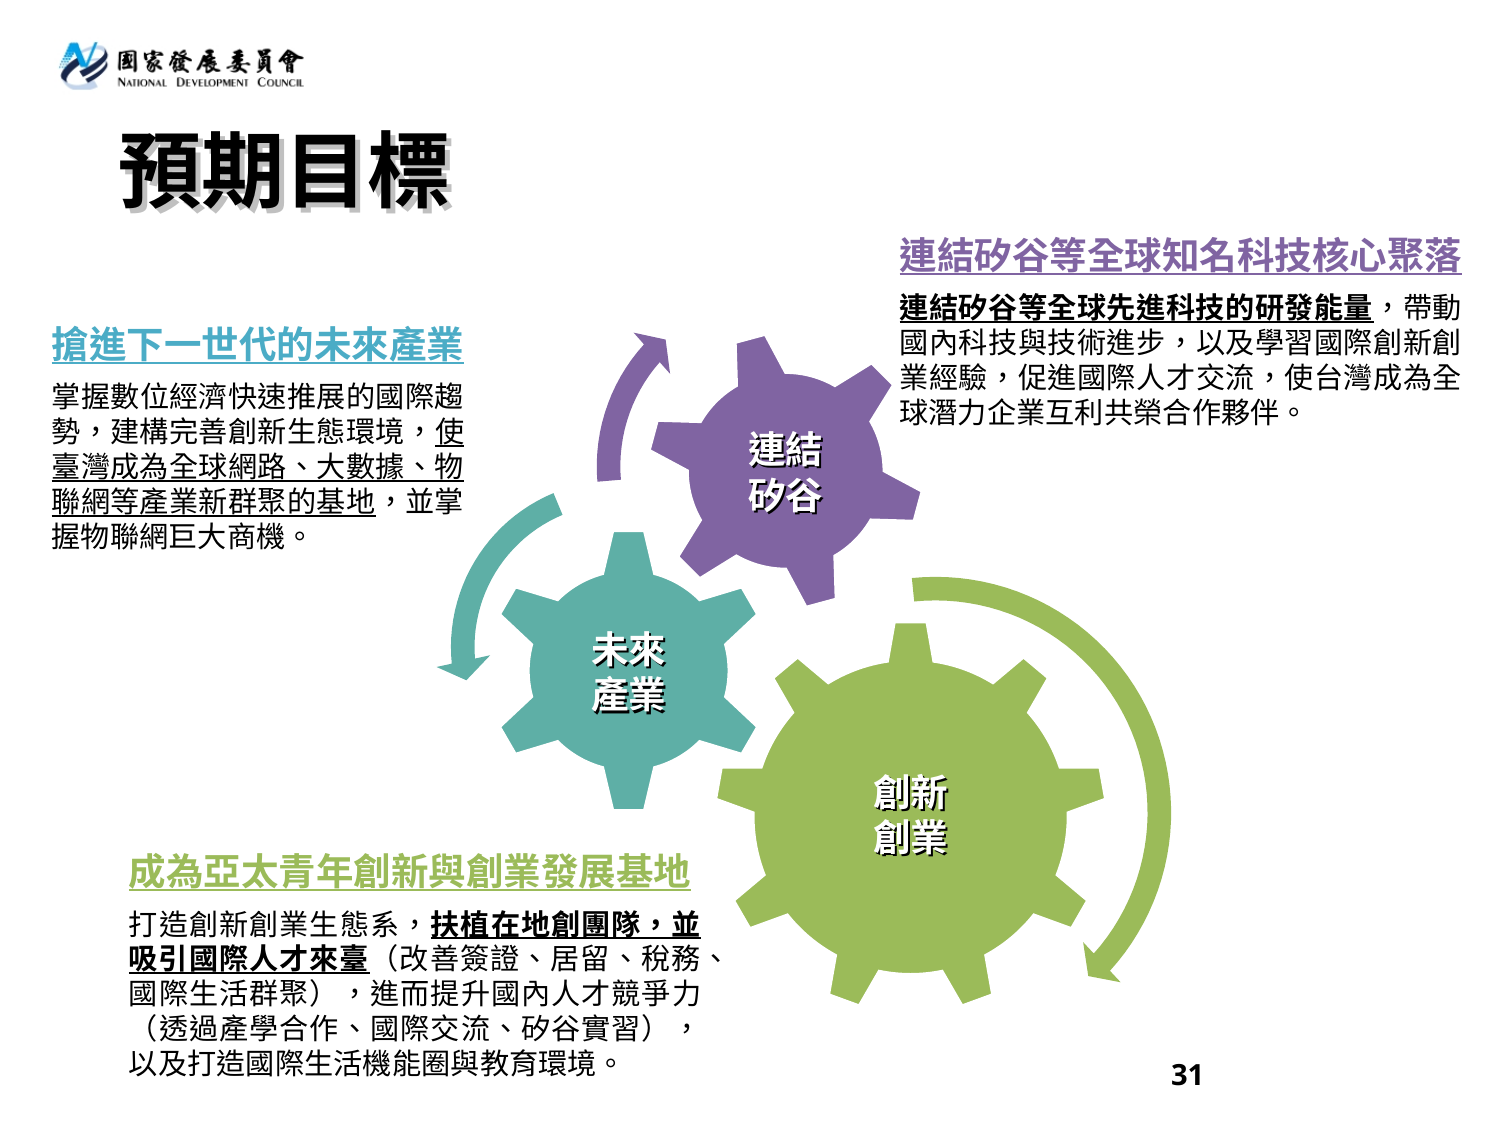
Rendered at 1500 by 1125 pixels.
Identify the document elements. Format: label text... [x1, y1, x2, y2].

text_box 搶進下一世代的未來產業 掌握數位經濟快速推展的國際趨勢，建構完善創新生態環境，使臺灣成為全球網路、大數據、物聯網等產業新群聚的基地，並掌握物聯網巨大商機。 [37, 314, 486, 561]
text_box [596, 332, 671, 482]
text_box 成為亞太青年創新與創業發展基地 打造創新創業生態系，扶植在地創團隊，並吸引國際人才來臺（改善簽證、居留、稅務、國際生活群聚），進而提升國內人才競爭力（透過產學合作、國際交流、矽谷實習），以及打造國際生活機能圈與教育環境。 [114, 841, 716, 1088]
text_box 未來 產業 [500, 531, 758, 811]
text_box 連結 矽谷 [649, 334, 922, 607]
title 預期目標 [103, 59, 1397, 278]
text_box 31 [1156, 1045, 1500, 1106]
text_box 創新 創業 [716, 622, 1106, 1006]
text_box [911, 576, 1172, 983]
text_box [436, 493, 563, 681]
text_box 連結矽谷等全球知名科技核心聚落 連結矽谷等全球先進科技的研發能量，帶動國內科技與技術進步，以及學習國際創新創業經驗，促進國際人才交流，使台灣成為全球潛力企業互利共榮合作夥伴。 [885, 225, 1487, 437]
